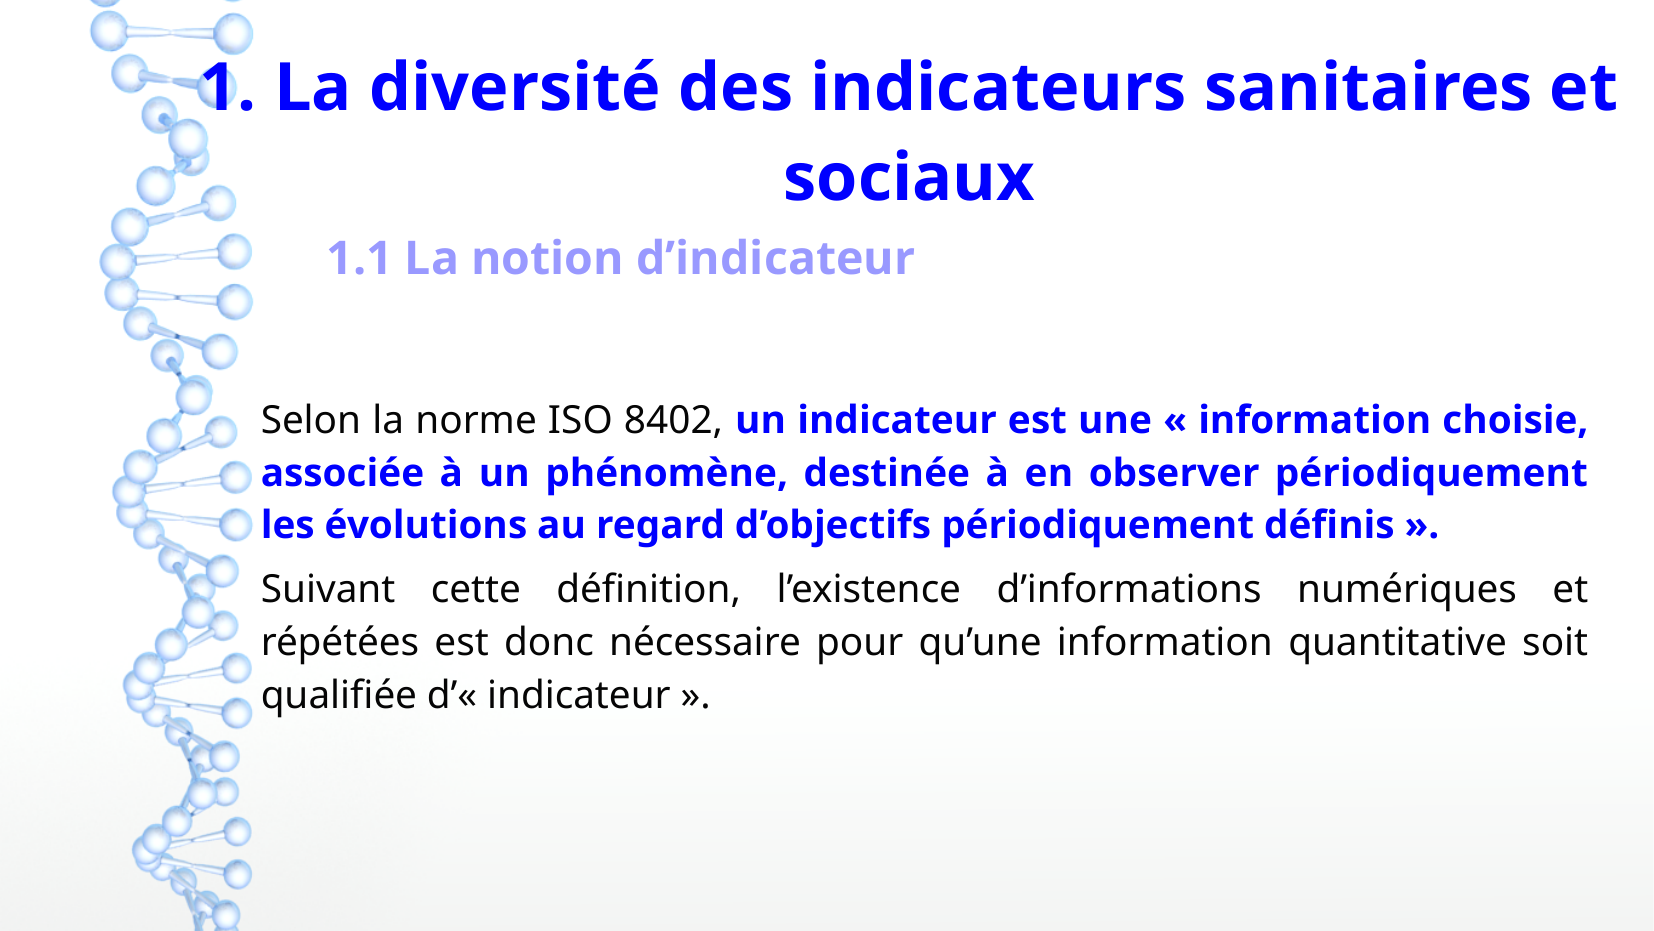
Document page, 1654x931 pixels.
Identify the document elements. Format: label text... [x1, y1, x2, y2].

picture [0, 0, 1654, 931]
title 1. La diversité des indicateurs sanitaires et sociaux [165, 27, 1654, 233]
list 1.1 La notion d’indicateur Selon la norme ISO 8402, un indicateur est une « information choisie, associée à un phénomène, destinée à en observer périodiquement les évolutions au regard d’objectifs périodiquement définis ». Suivant cette définition, l’existence d’informations numériques et répétées est donc nécessaire pour qu’une information quantitative soit qualifiée d’« indicateur ». [260, 224, 1590, 764]
